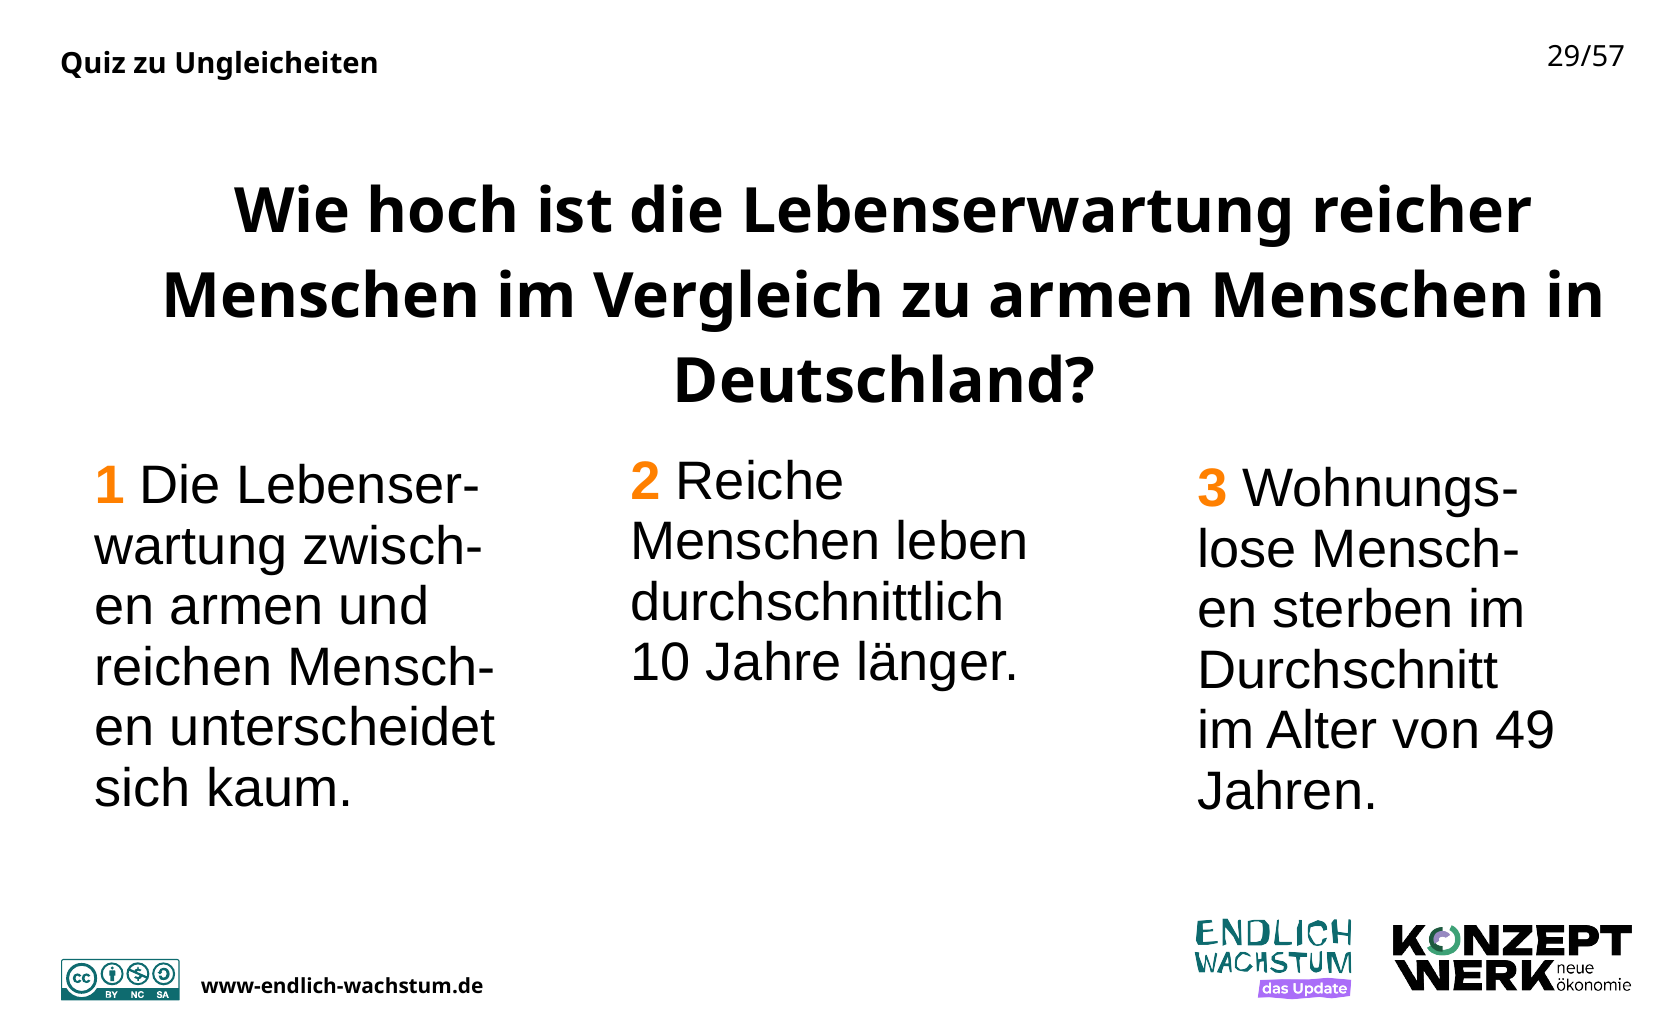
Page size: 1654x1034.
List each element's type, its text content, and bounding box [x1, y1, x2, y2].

title Wie hoch ist die Lebenserwartung reicher Menschen im Vergleich zu armen Menschen in Deutschland? [140, 0, 1629, 587]
text_box 1 Die Lebenser-wartung zwisch-en armen und reichen Mensch-en unterscheidet sich kaum. [8, 447, 532, 826]
text_box 3 Wohnungs-lose Mensch-en sterben im Durchschnitt im Alter von 49 Jahren. [1111, 450, 1573, 829]
text_box 2 Reiche Menschen leben durchschnittlich 10 Jahre länger. [544, 442, 1086, 708]
picture [1387, 917, 1636, 997]
picture [1176, 900, 1374, 1011]
